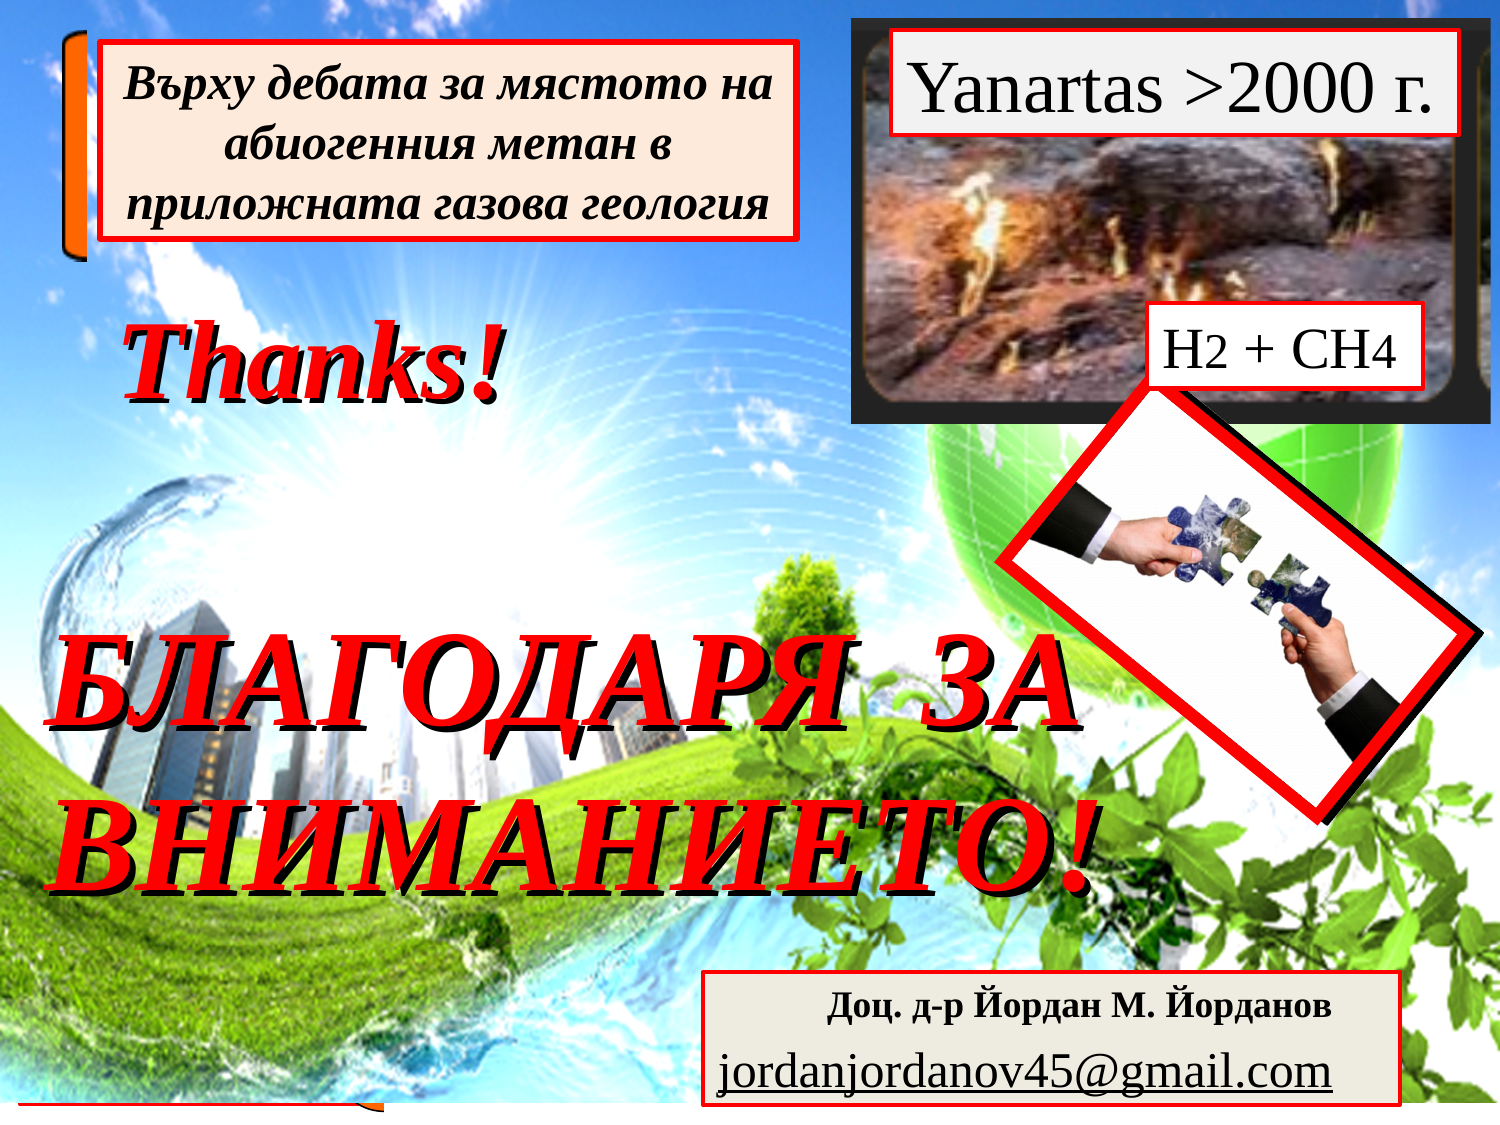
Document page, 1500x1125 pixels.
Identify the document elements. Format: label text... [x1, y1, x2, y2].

text_box [356, 1103, 384, 1112]
text_box Доц. д-р Йордан М. Йорданов jordanjordanov45@gmail.com [703, 972, 1400, 1105]
text_box Yanartas >2000 г. [891, 30, 1459, 135]
picture [0, 0, 1500, 1103]
text_box Н2 + СН4 [1147, 302, 1424, 389]
text_box БЛАГОДАРЯ ЗА ВНИМАНИЕТО! [29, 580, 1211, 929]
text_box Thanks! [100, 278, 571, 431]
text_box Върху дебата за мястото на абиогенния метан в приложната газова геология [100, 41, 797, 239]
